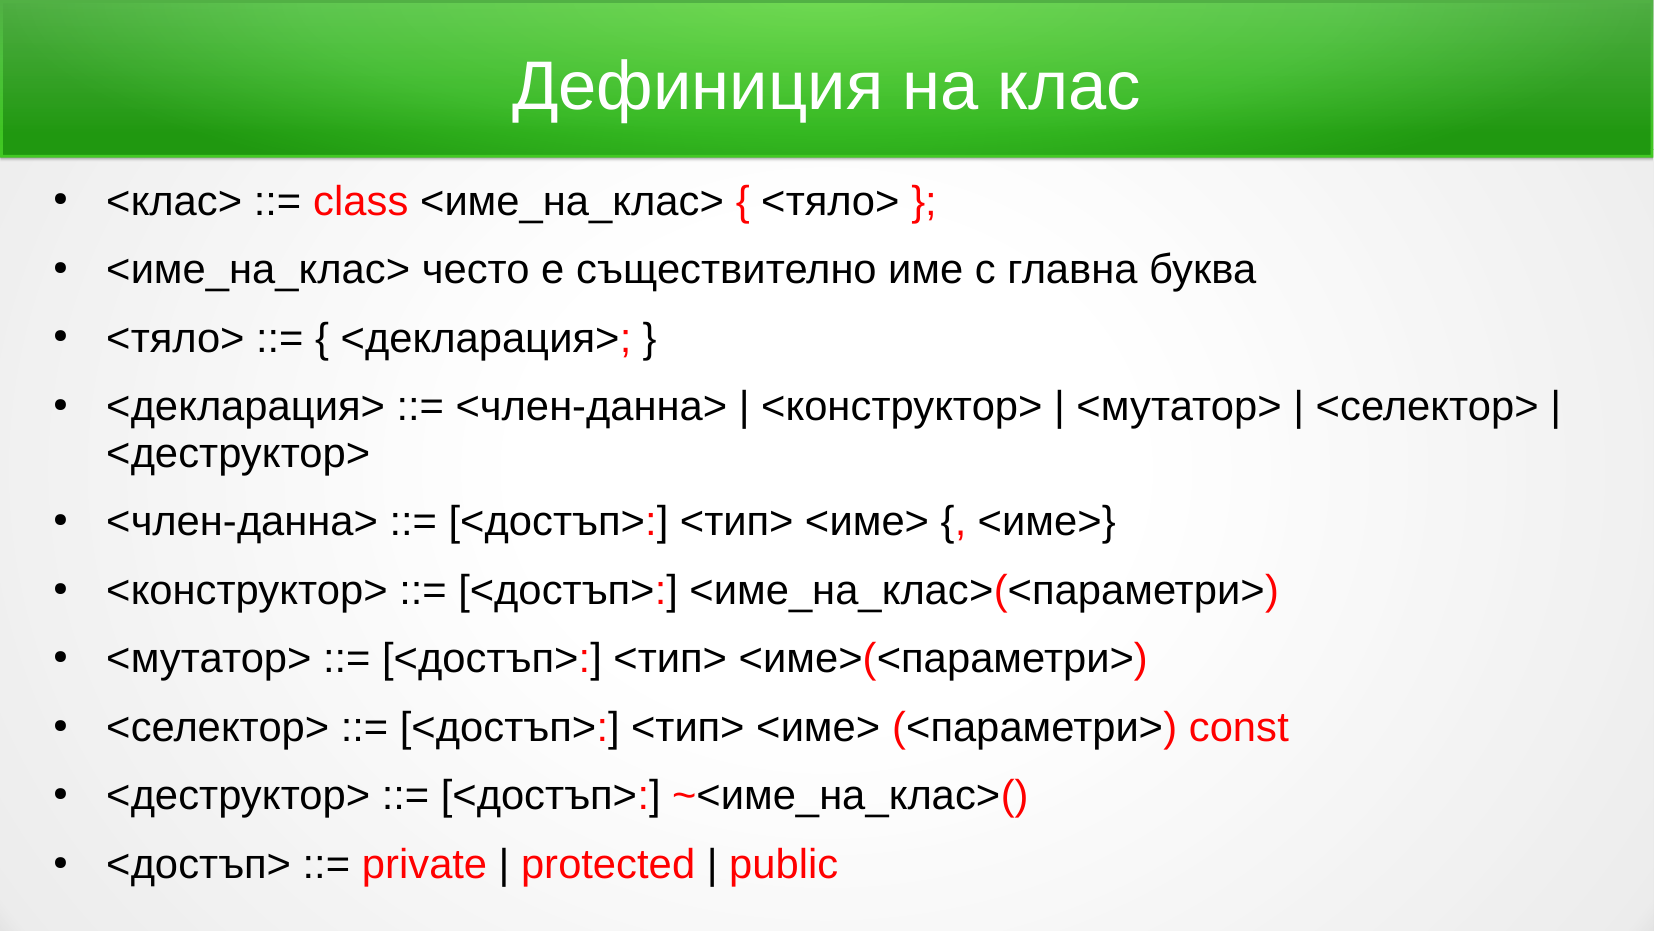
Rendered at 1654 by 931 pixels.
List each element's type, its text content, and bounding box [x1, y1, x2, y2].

list <клас> ::= class <име_на_клас> { <тяло> }; <име_на_клас> често е съществително име с главна буква <тяло> ::= { <декларация>; } <декларация> ::= <член-данна> | <конструктор> | <мутатор> | <селектор> | <деструктор> <член-данна> ::= [<достъп>:] <тип> <име> {, <име>} <конструктор> ::= [<достъп>:] <име_на_клас>(<параметри>) <мутатор> ::= [<достъп>:] <тип> <име>(<параметри>) <селектор> ::= [<достъп>:] <тип> <име> (<параметри>) const <деструктор> ::= [<достъп>:] ~<име_на_клас>() <достъп> ::= private | protected | public [35, 177, 1630, 910]
title Дефиниция на клас [82, 37, 1571, 135]
